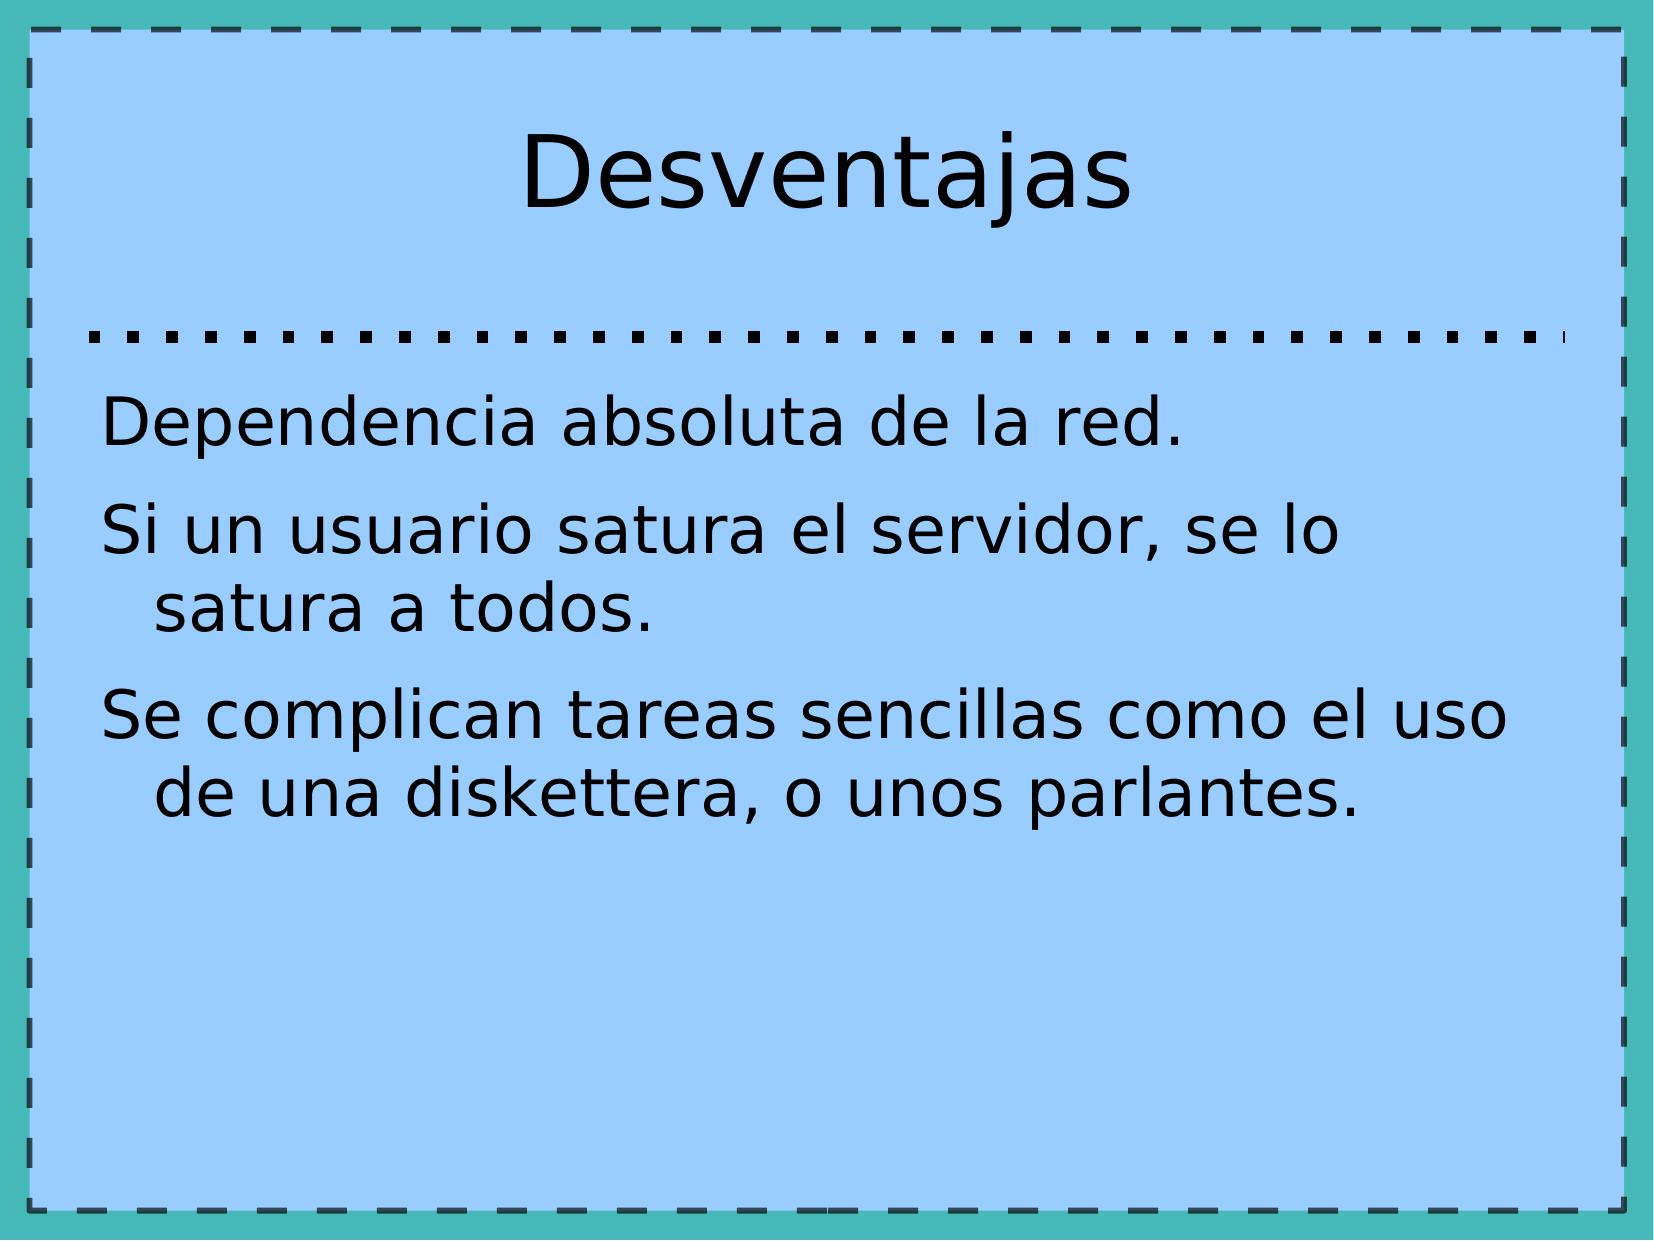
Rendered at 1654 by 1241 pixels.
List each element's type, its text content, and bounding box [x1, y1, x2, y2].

list Dependencia absoluta de la red. Si un usuario satura el servidor, se lo satura a todos. Se complican tareas sencillas como el uso de una diskettera, o unos parlantes. [82, 383, 1571, 1094]
title Desventajas [82, 56, 1571, 288]
